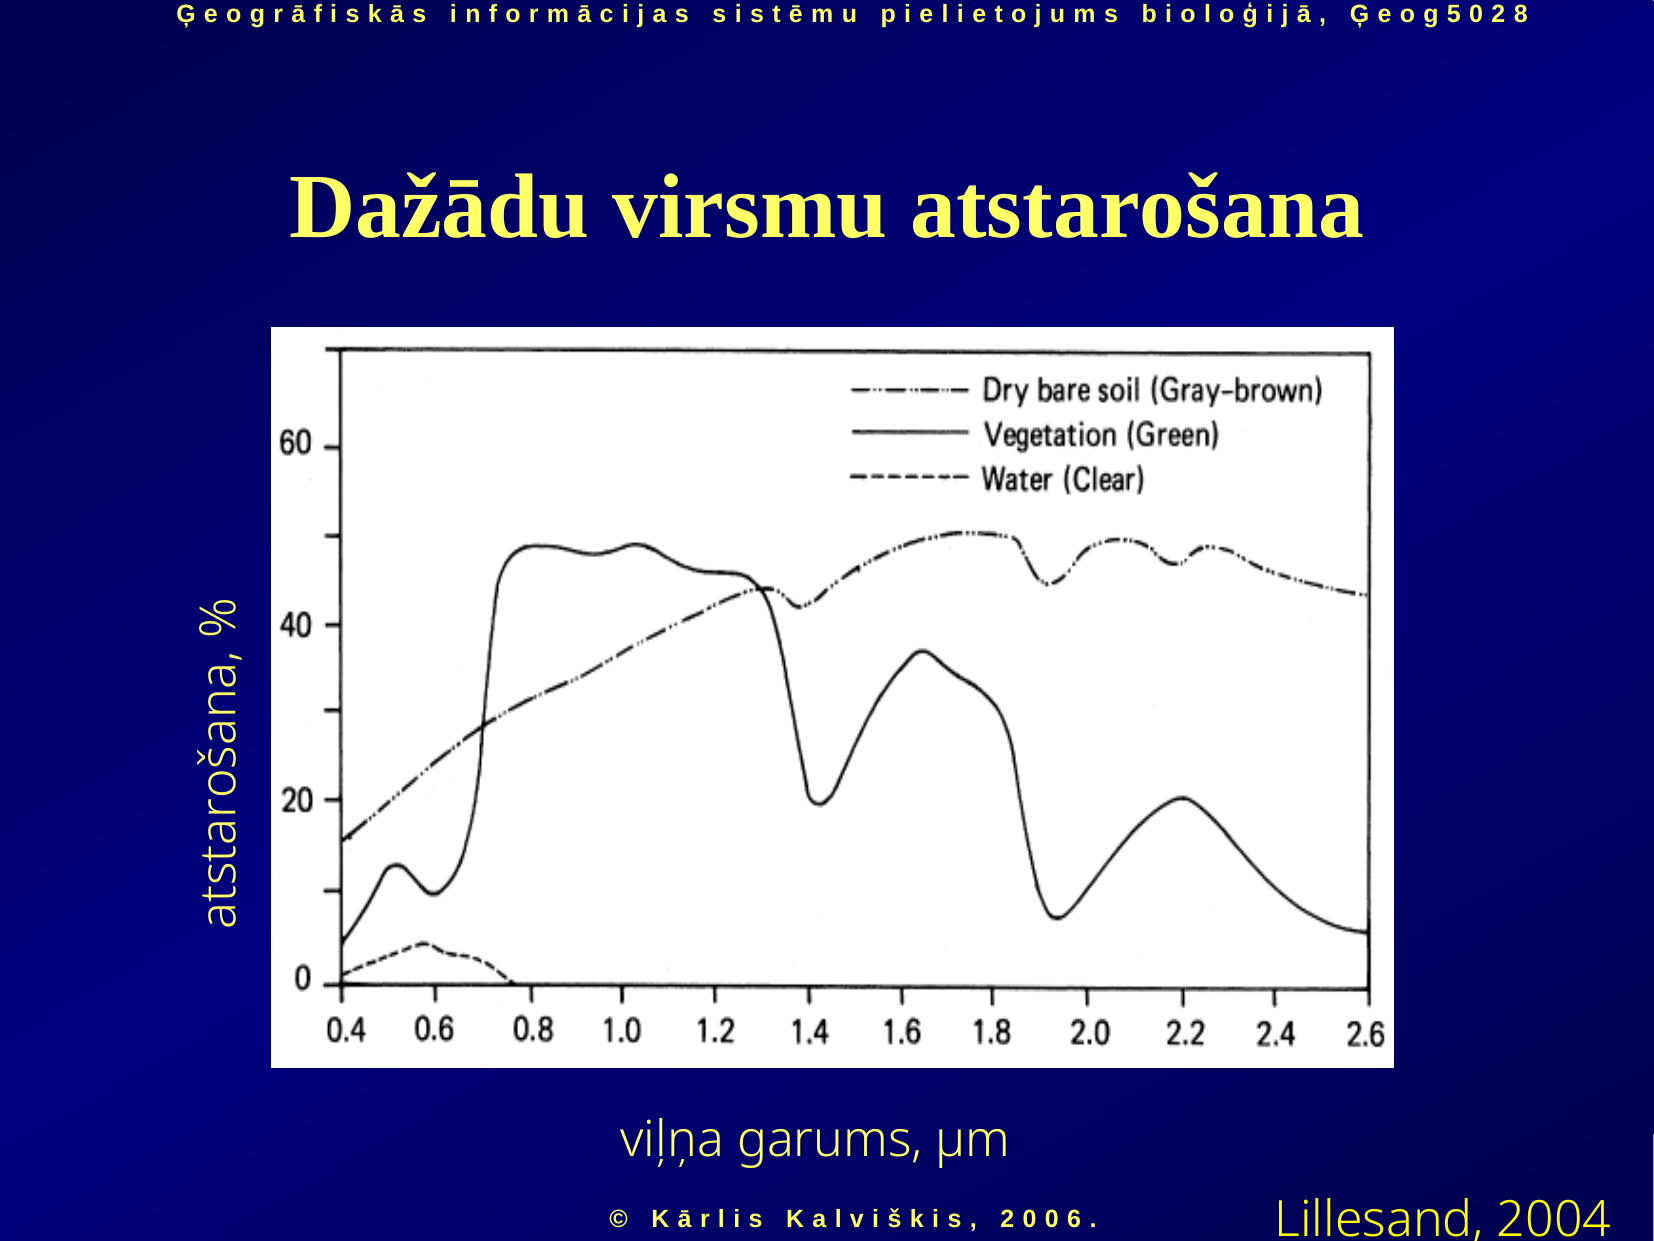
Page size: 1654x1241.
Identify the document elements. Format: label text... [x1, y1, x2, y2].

title Dažādu virsmu atstarošana [121, 102, 1534, 311]
picture [271, 327, 1394, 1068]
text_box atstarošana, % [181, 563, 240, 930]
text_box Lillesand, 2004 [1225, 1182, 1654, 1241]
text_box viļņa garums, µm [620, 1102, 1048, 1160]
